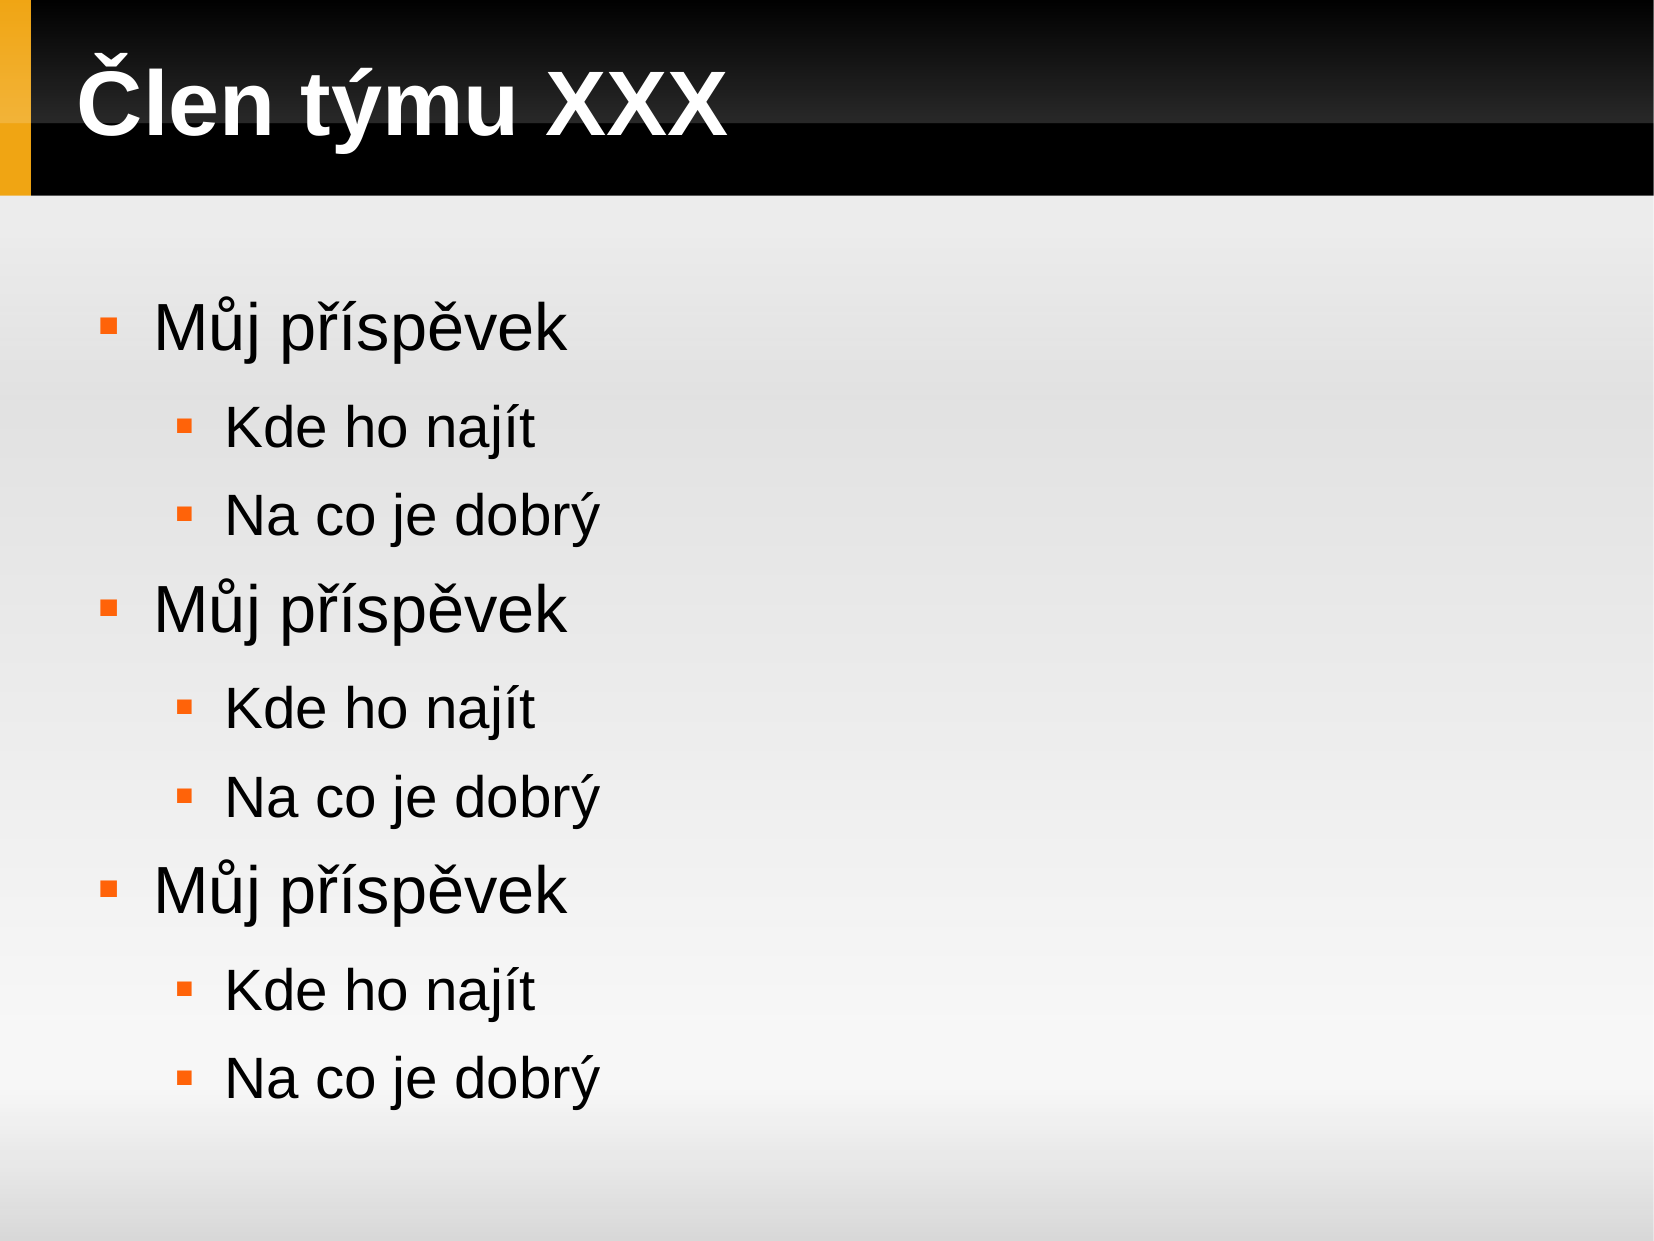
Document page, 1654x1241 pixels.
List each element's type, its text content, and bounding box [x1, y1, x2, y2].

title Člen týmu XXX [76, 0, 1565, 208]
list Můj příspěvek Kde ho najít Na co je dobrý Můj příspěvek Kde ho najít Na co je dobrý Můj příspěvek Kde ho najít Na co je dobrý [82, 290, 1571, 1112]
picture [0, 0, 1654, 1241]
